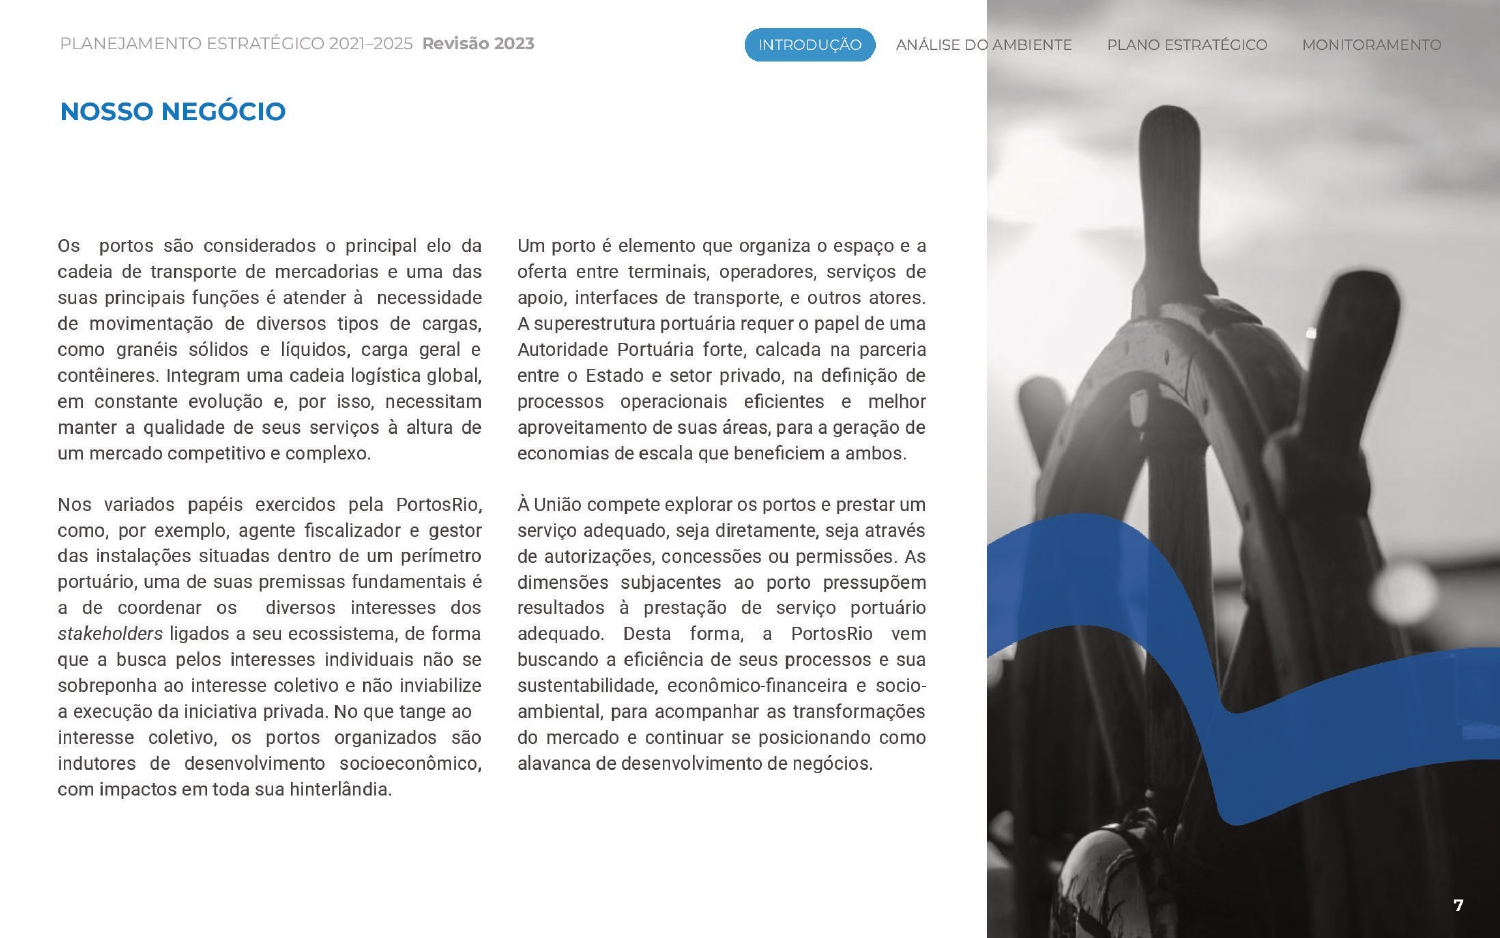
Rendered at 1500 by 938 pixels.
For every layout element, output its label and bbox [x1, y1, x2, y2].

text_box [0, 0, 1500, 938]
